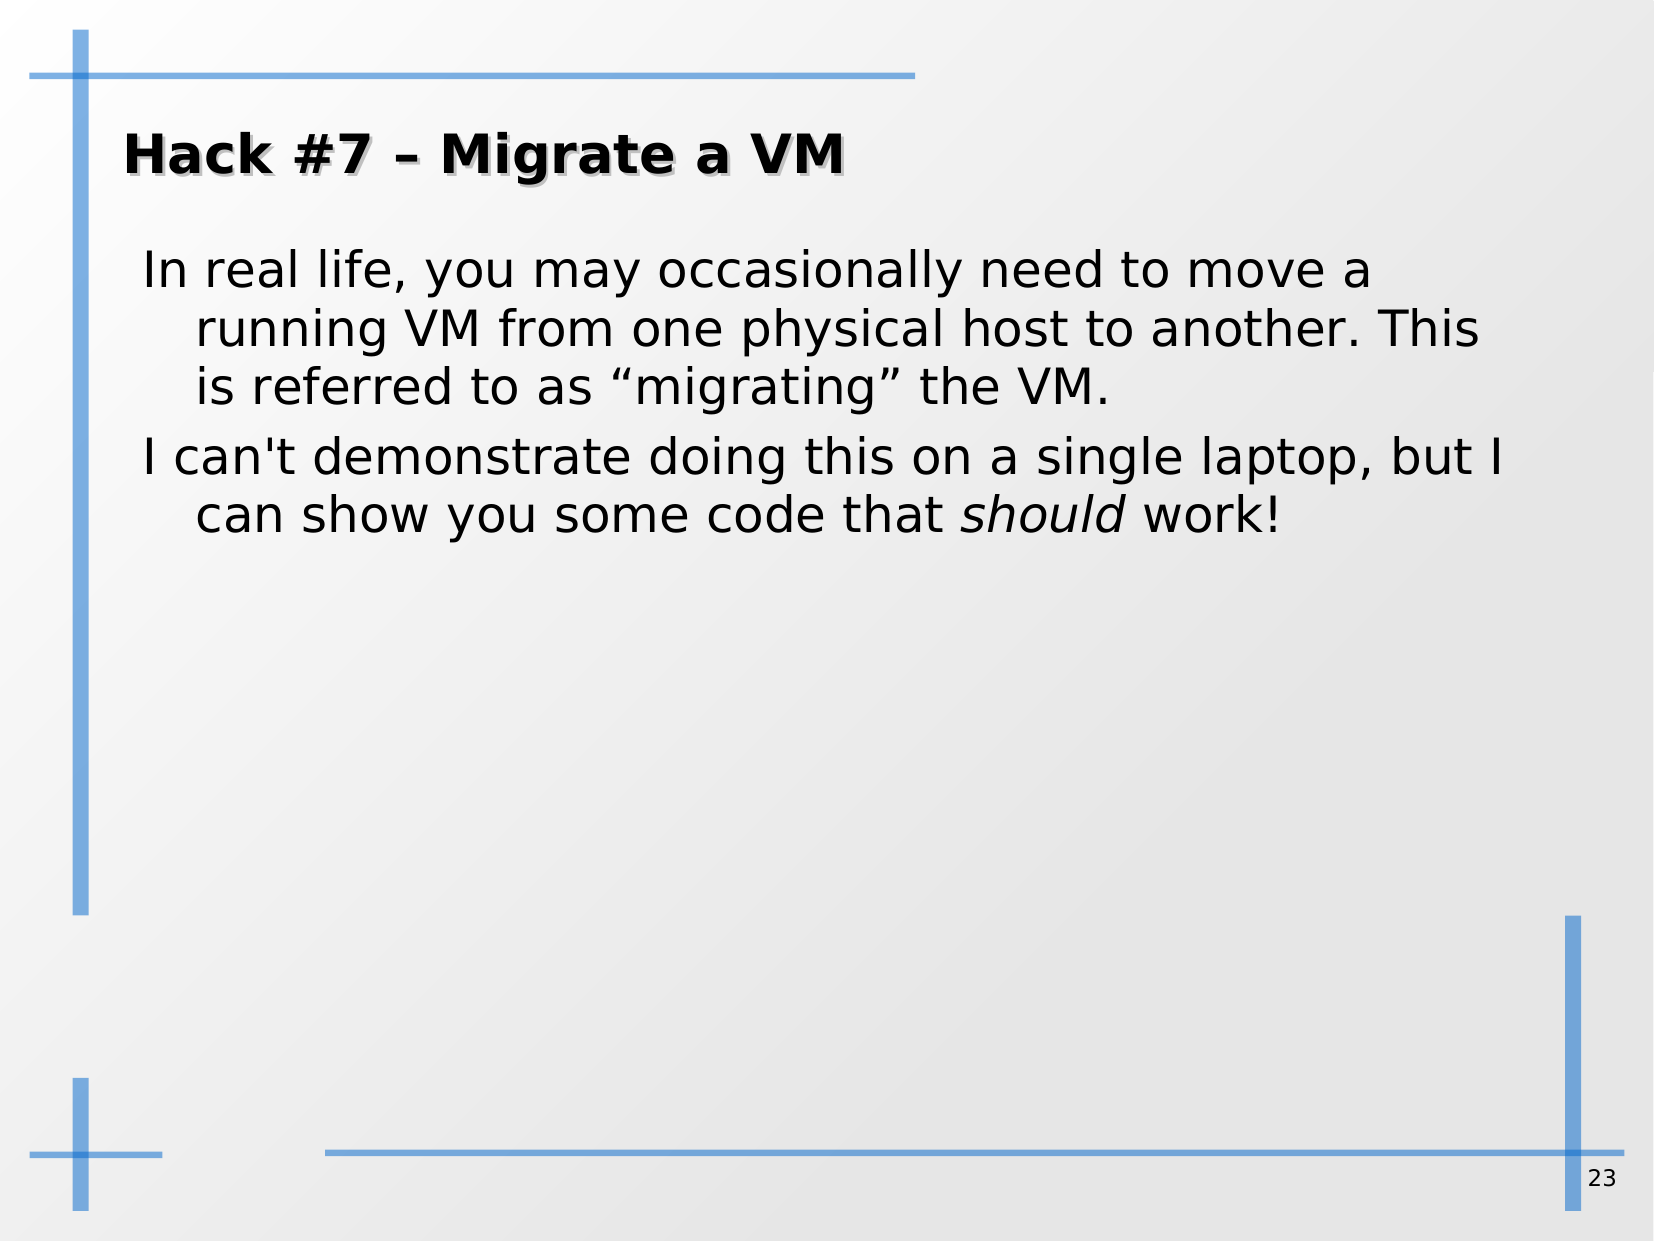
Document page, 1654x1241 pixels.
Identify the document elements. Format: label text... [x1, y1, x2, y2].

list In real life, you may occasionally need to move a running VM from one physical host to another. This is referred to as “migrating” the VM. I can't demonstrate doing this on a single laptop, but I can show you some code that should work! [124, 241, 1526, 1133]
title Hack #7 – Migrate a VM [122, 91, 1524, 219]
